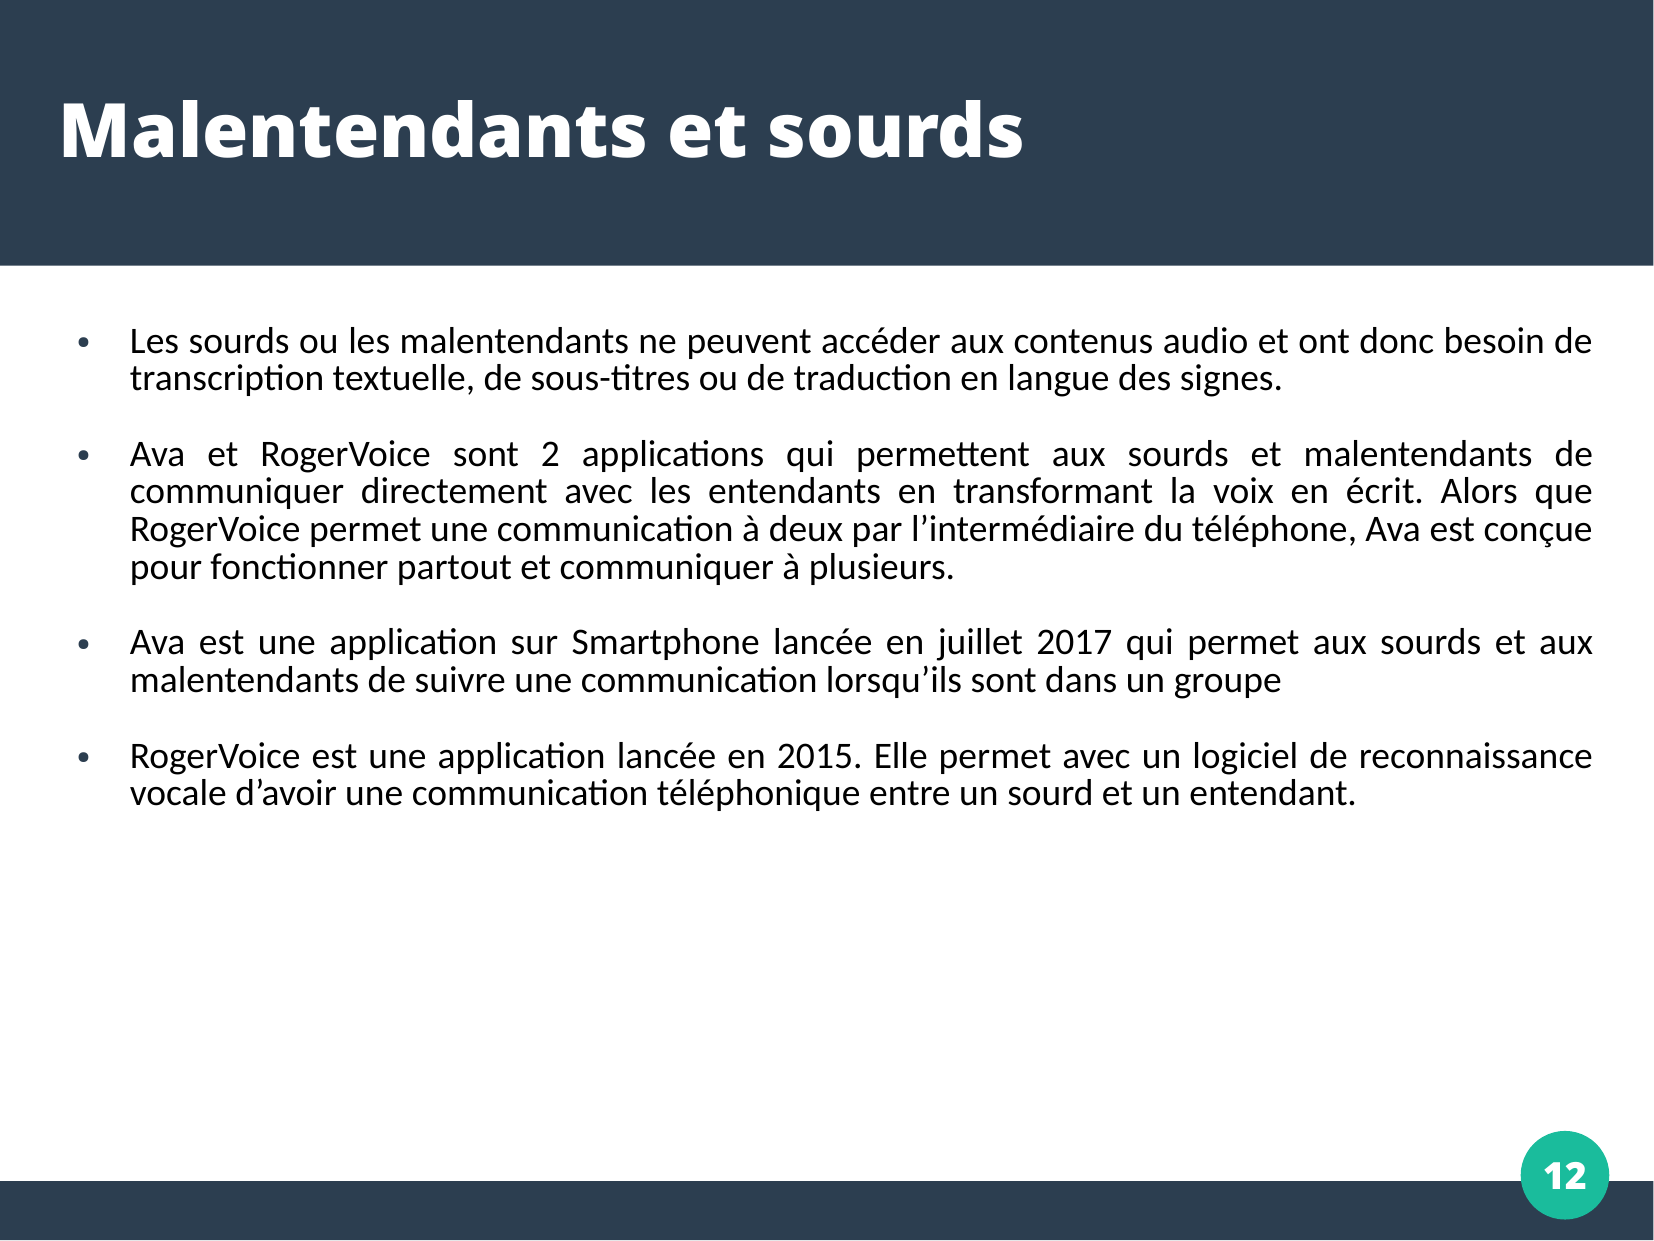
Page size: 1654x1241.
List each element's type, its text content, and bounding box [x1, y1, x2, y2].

title Malentendants et sourds [59, 49, 1595, 207]
list Les sourds ou les malentendants ne peuvent accéder aux contenus audio et ont donc besoin de transcription textuelle, de sous-titres ou de traduction en langue des signes. Ava et RogerVoice sont 2 applications qui permettent aux sourds et malentendants de communiquer directement avec les entendants en transformant la voix en écrit. Alors que RogerVoice permet une communication à deux par l’intermédiaire du téléphone, Ava est conçue pour fonctionner partout et communiquer à plusieurs. Ava est une application sur Smartphone lancée en juillet 2017 qui permet aux sourds et aux malentendants de suivre une communication lorsqu’ils sont dans un groupe RogerVoice est une application lancée en 2015. Elle permet avec un logiciel de reconnaissance vocale d’avoir une communication téléphonique entre un sourd et un entendant. [59, 324, 1595, 1152]
